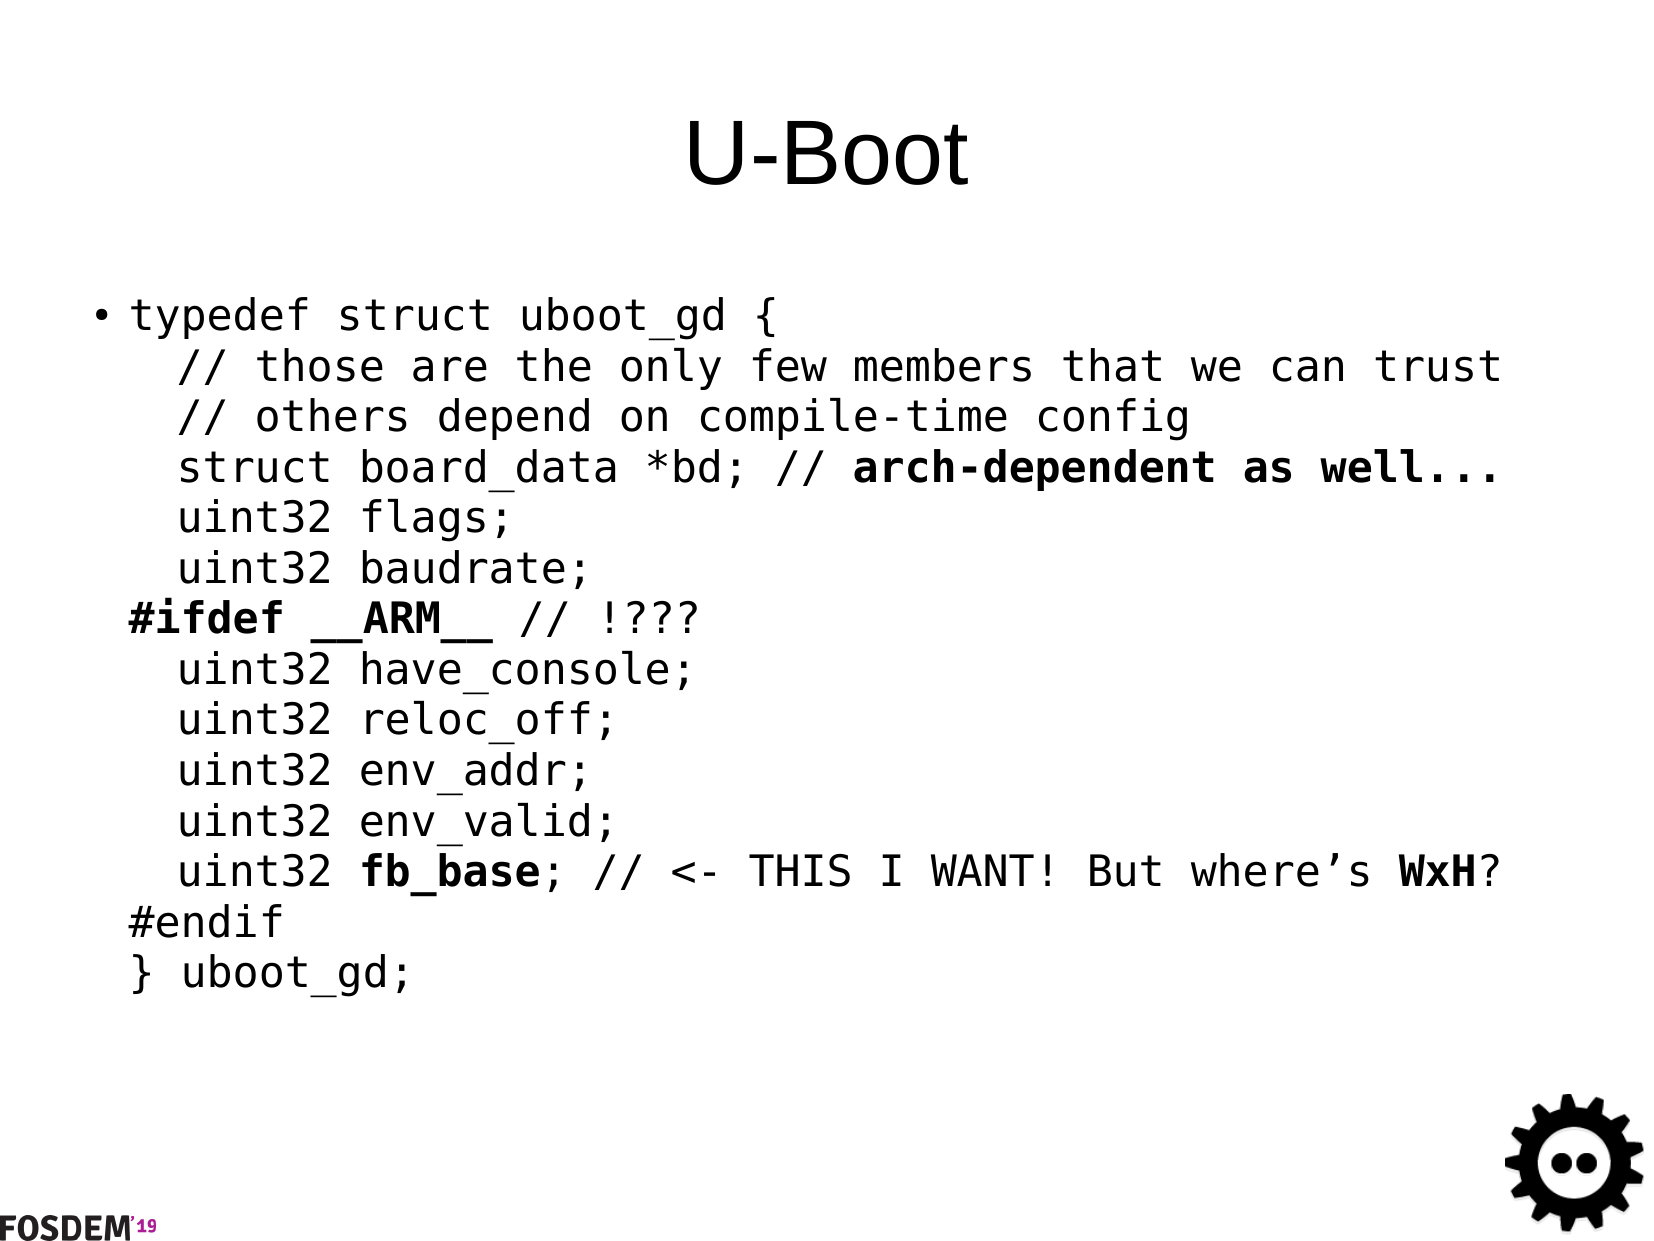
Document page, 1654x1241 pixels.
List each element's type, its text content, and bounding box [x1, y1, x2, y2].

picture [1505, 1094, 1648, 1235]
list typedef struct uboot_gd { // those are the only few members that we can trust // others depend on compile-time config struct board_data *bd; // arch-dependent as well... uint32 flags; uint32 baudrate; #ifdef __ARM__ // !??? uint32 have_console; uint32 reloc_off; uint32 env_addr; uint32 env_valid; uint32 fb_base; // <- THIS I WANT! But where’s WxH? #endif } uboot_gd; [82, 290, 1571, 1010]
picture [0, 1215, 156, 1241]
title U-Boot [82, 49, 1571, 257]
